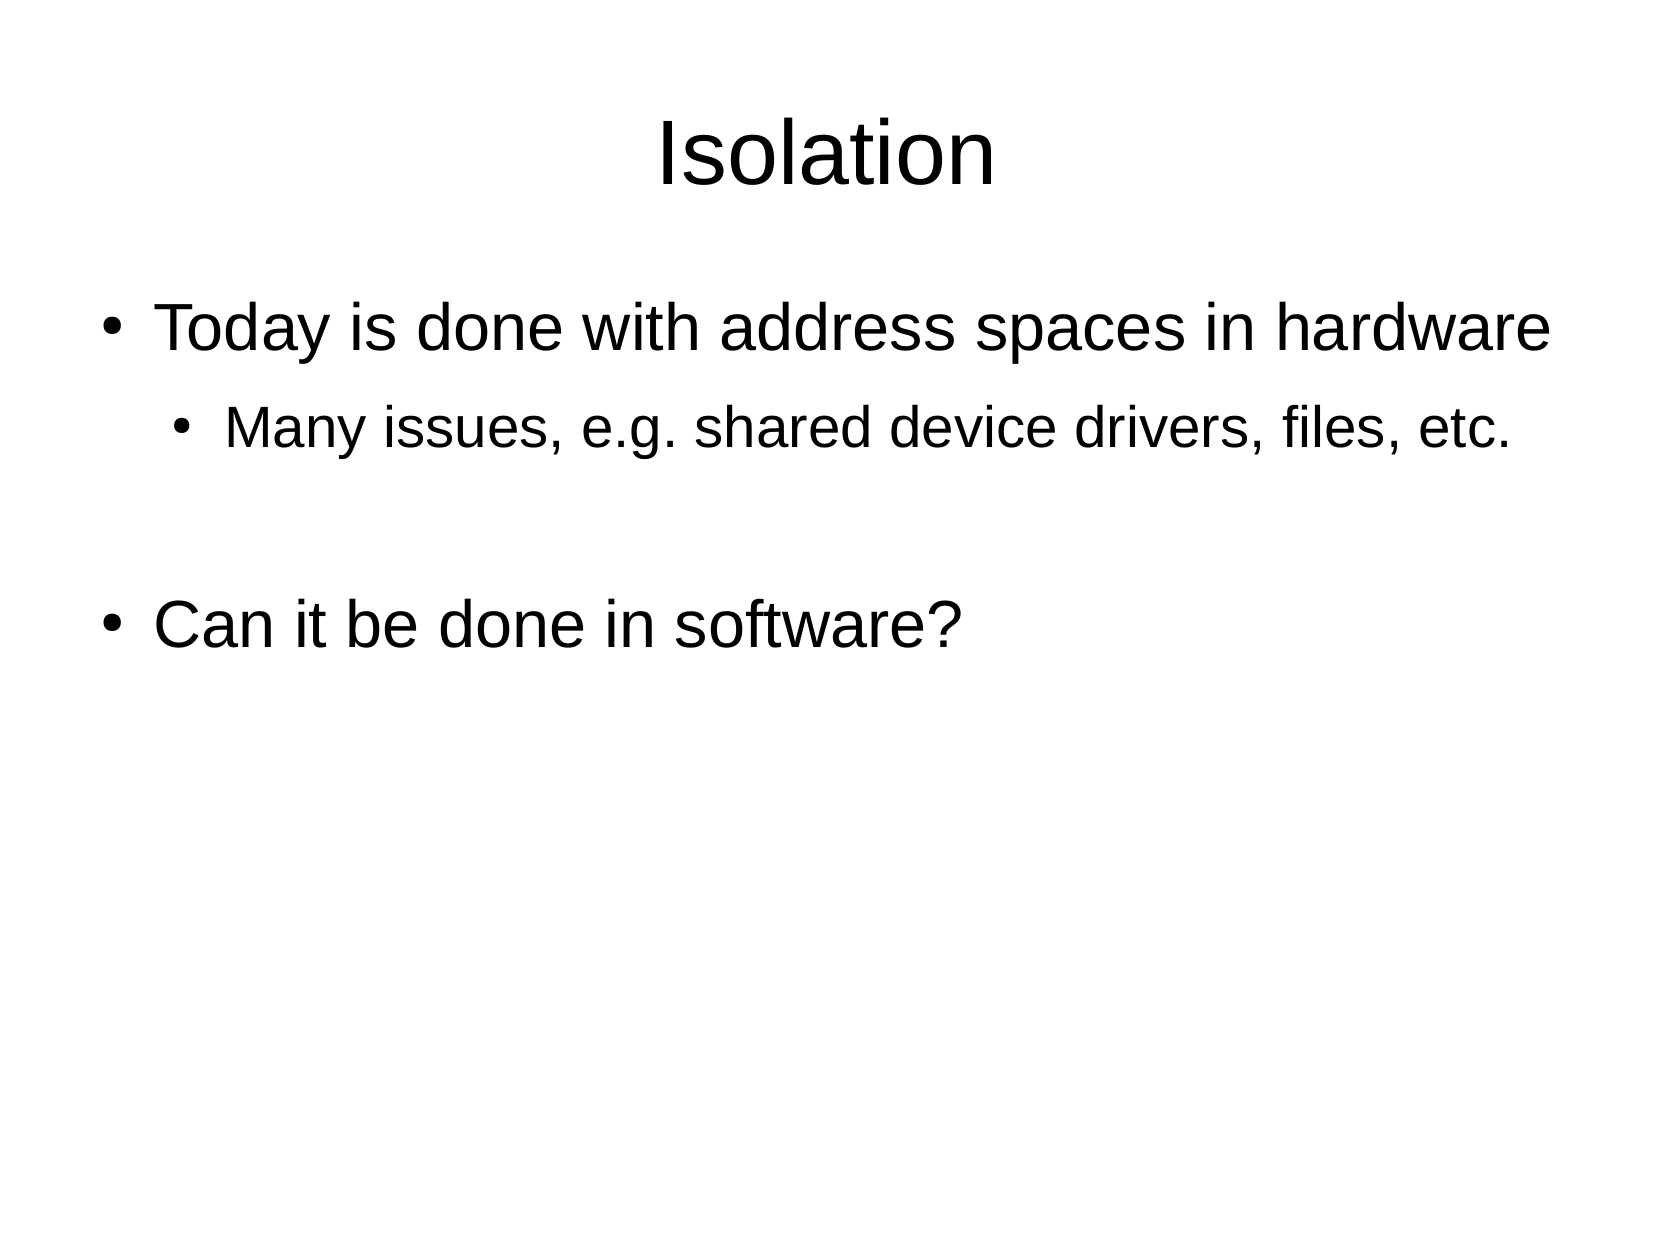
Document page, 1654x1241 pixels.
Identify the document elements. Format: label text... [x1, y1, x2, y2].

list Today is done with address spaces in hardware Many issues, e.g. shared device drivers, files, etc. Can it be done in software? [82, 290, 1571, 1010]
title Isolation [82, 49, 1571, 257]
